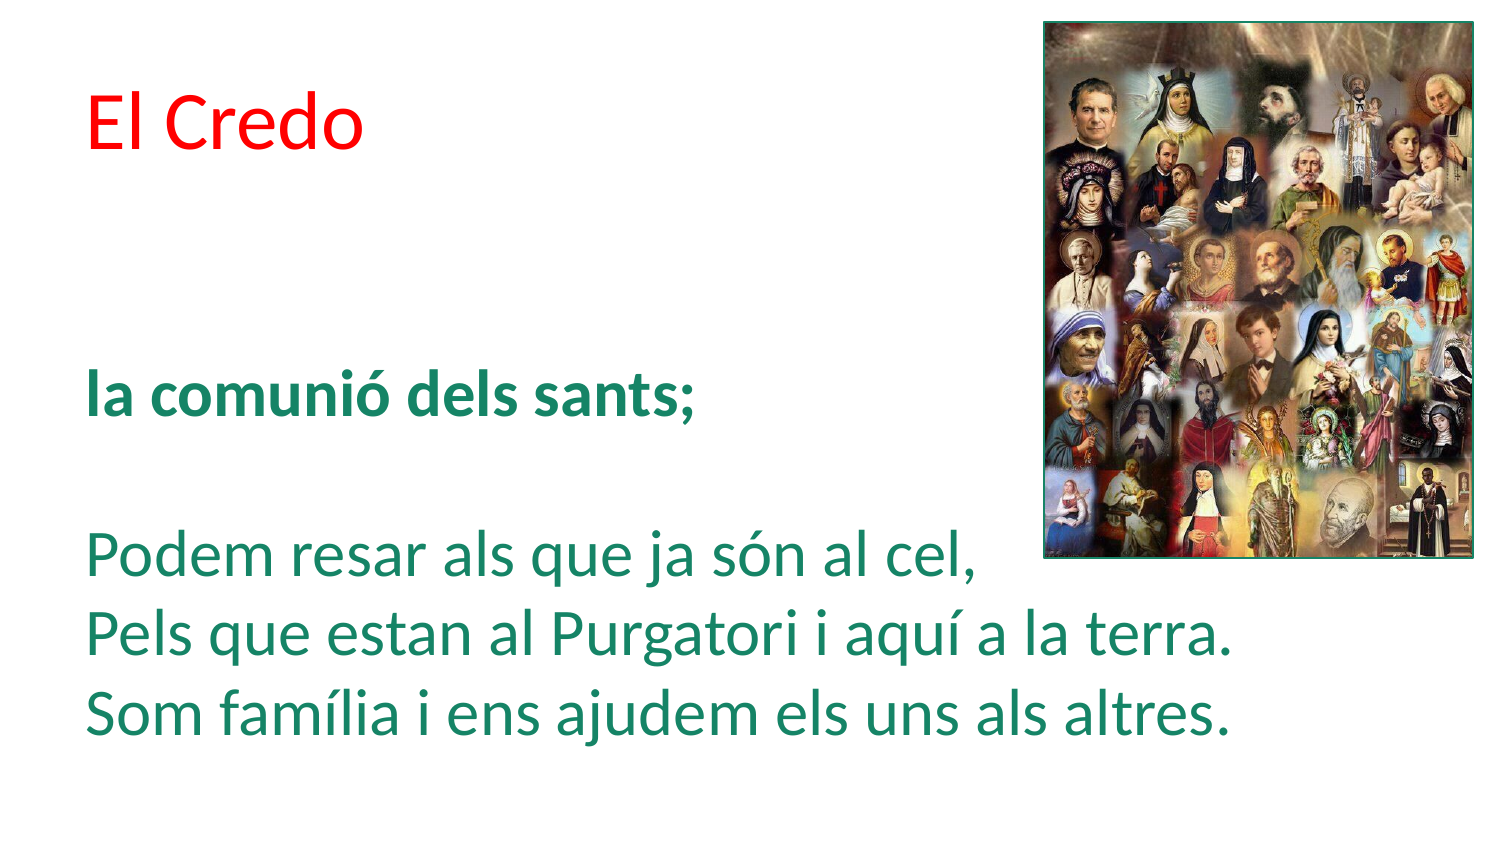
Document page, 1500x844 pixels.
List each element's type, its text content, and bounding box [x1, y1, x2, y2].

picture [1045, 23, 1473, 558]
text_box El Credo [70, 59, 638, 158]
text_box la comunió dels sants; Podem resar als que ja són al cel, Pels que estan al Purgatori i aquí a la terra. Som família i ens ajudem els uns als altres. [70, 341, 1477, 757]
